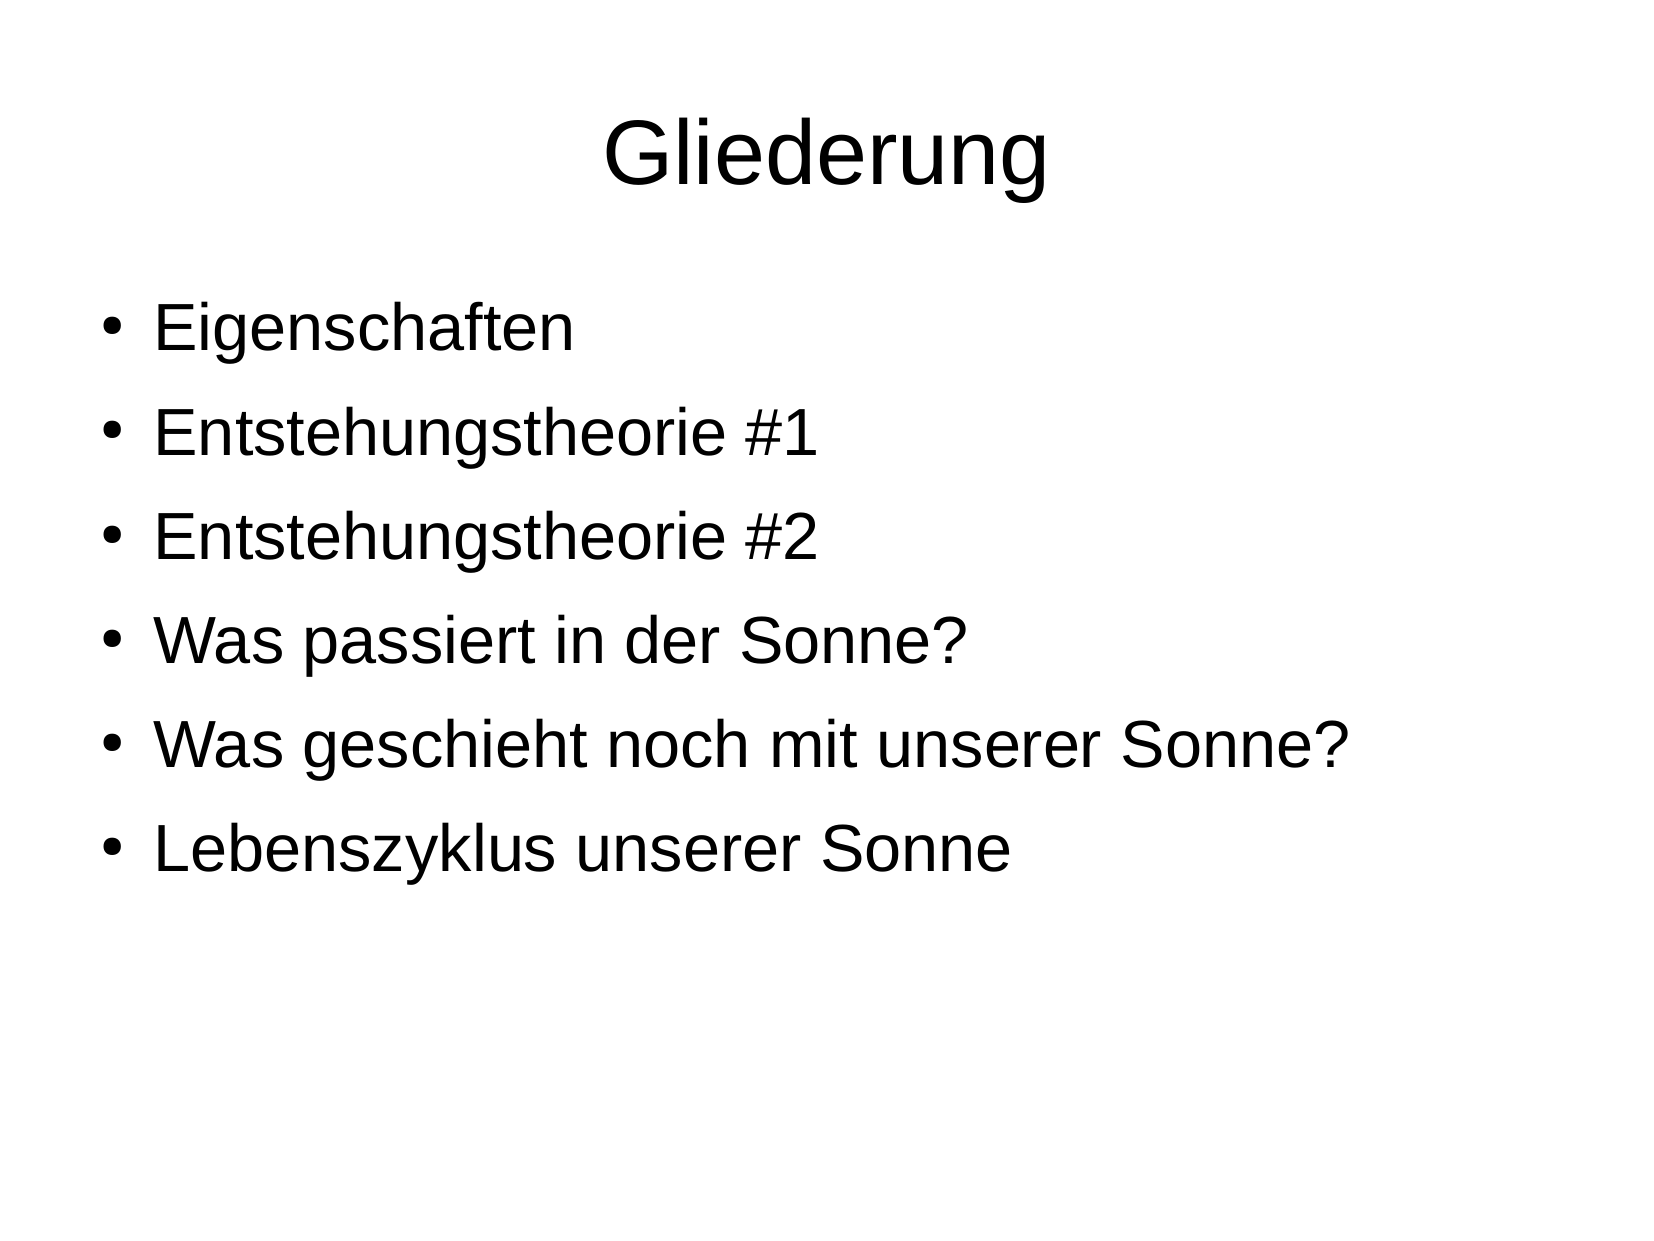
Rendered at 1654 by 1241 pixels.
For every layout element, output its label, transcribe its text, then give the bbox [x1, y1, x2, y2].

title Gliederung [82, 49, 1571, 257]
list Eigenschaften Entstehungstheorie #1 Entstehungstheorie #2 Was passiert in der Sonne? Was geschieht noch mit unserer Sonne? Lebenszyklus unserer Sonne [82, 290, 1571, 1109]
